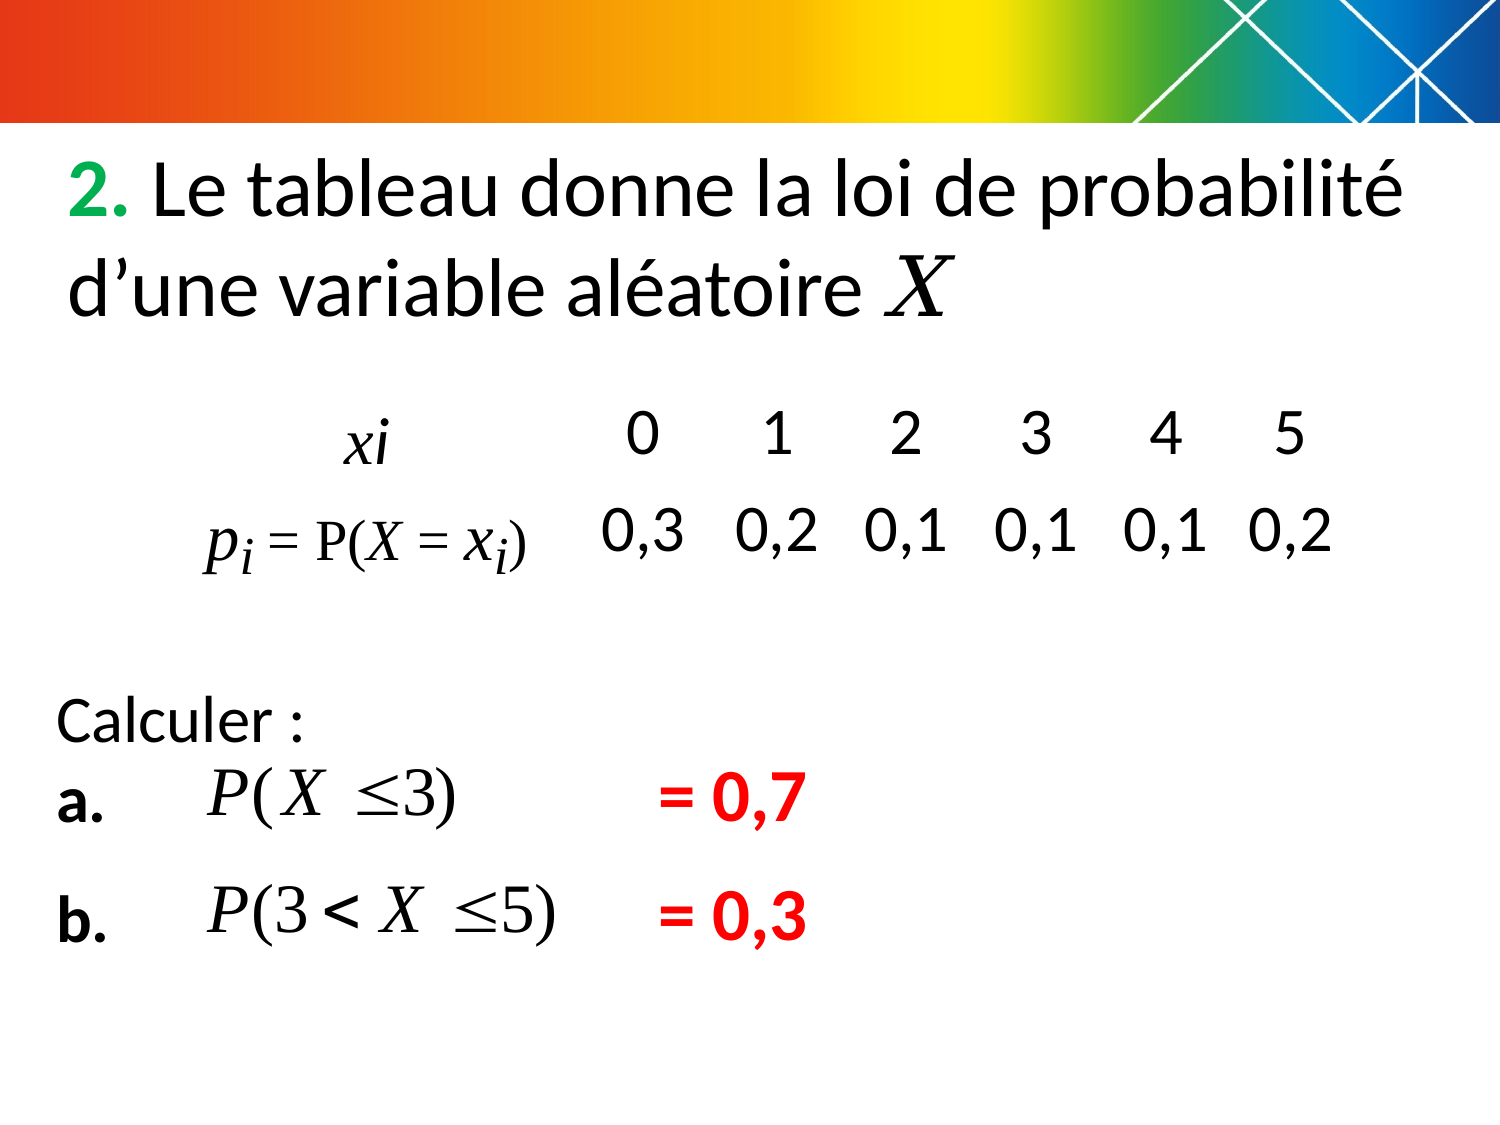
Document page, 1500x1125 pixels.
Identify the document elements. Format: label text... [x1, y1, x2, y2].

table_header 0 [575, 397, 712, 494]
table_header xi [159, 397, 575, 494]
table_cell 0,1 [1101, 494, 1231, 650]
chart [194, 751, 473, 844]
table_cell 0,1 [972, 494, 1101, 650]
picture [0, 0, 1358, 123]
table_header 5 [1231, 397, 1351, 494]
chart [194, 869, 571, 962]
text_box = 0,7 [643, 739, 833, 845]
table_header 2 [842, 397, 972, 494]
text_box Calculer : a. b. [41, 668, 1400, 964]
table_cell 0,2 [1231, 494, 1351, 650]
picture [1340, 0, 1500, 123]
table_cell 0,1 [842, 494, 972, 650]
table_cell pi = P(X = xi) [159, 494, 575, 650]
table_header 1 [712, 397, 842, 494]
table_header 4 [1101, 397, 1231, 494]
table_cell 0,3 [575, 494, 712, 650]
table_cell 0,2 [712, 494, 842, 650]
text_box = 0,3 [643, 857, 833, 963]
title 2. Le tableau donne la loi de probabilité d’une variable aléatoire X [53, 125, 1459, 362]
table_header 3 [972, 397, 1101, 494]
